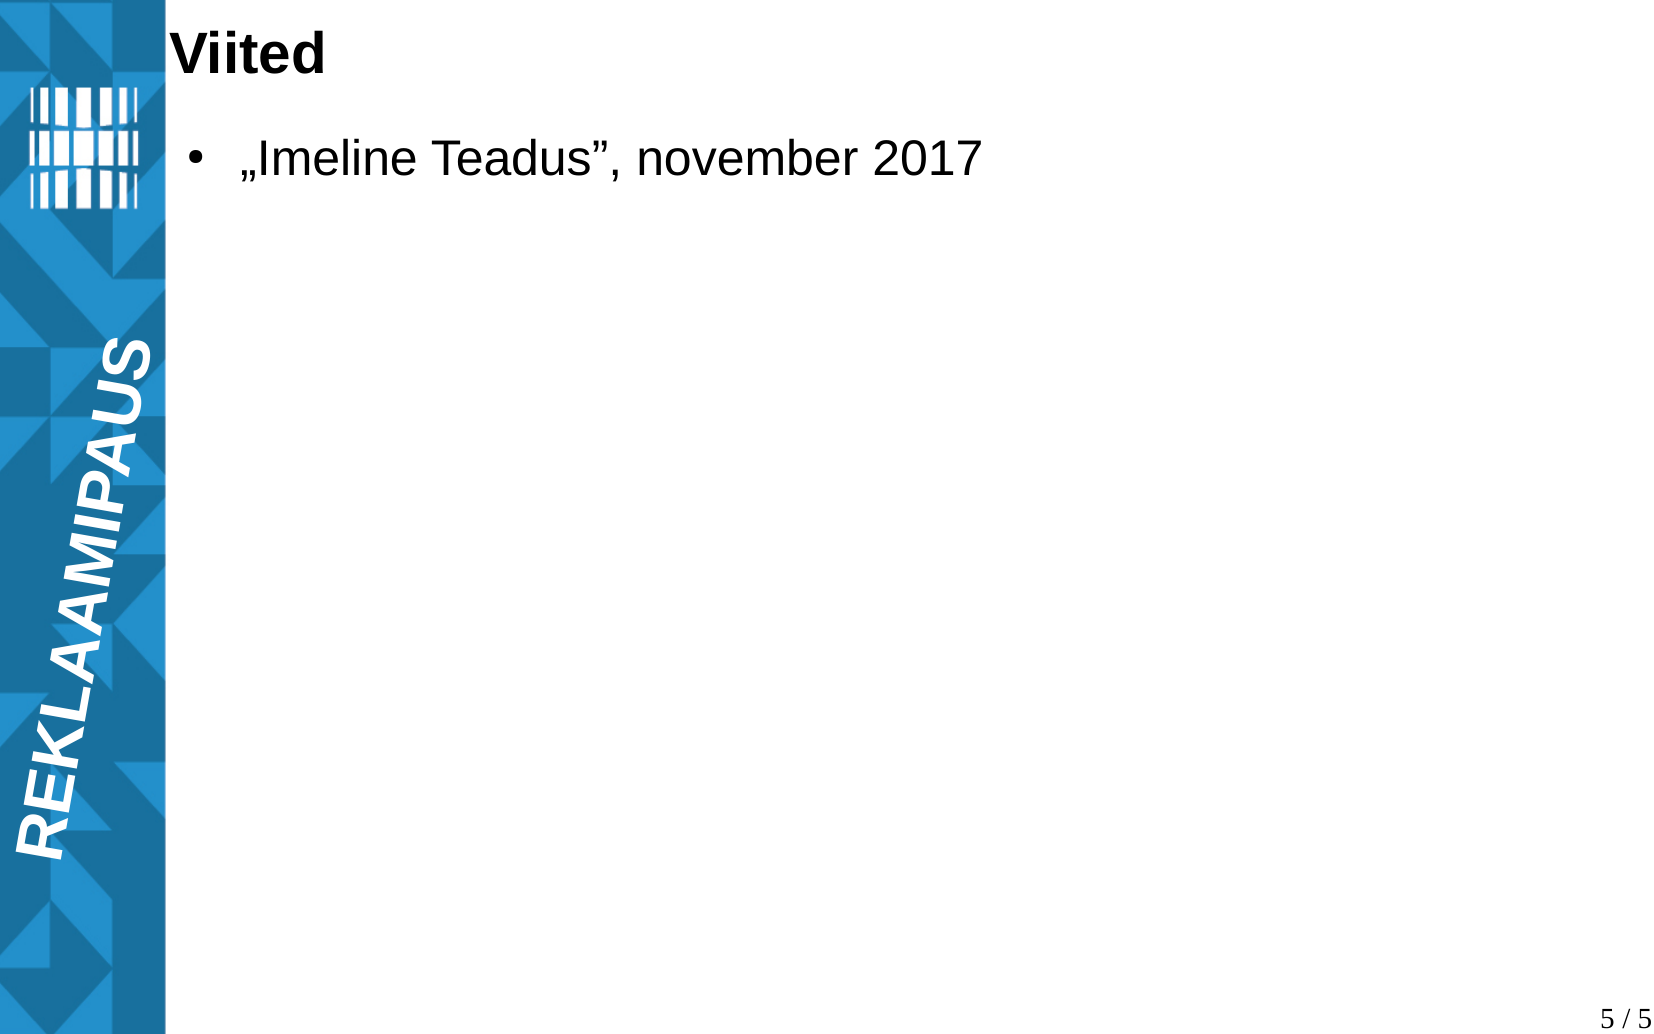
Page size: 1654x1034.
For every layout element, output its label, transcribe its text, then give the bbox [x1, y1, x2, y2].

list „Imeline Teadus”, november 2017 [169, 129, 1630, 997]
title Viited [169, 11, 1571, 95]
